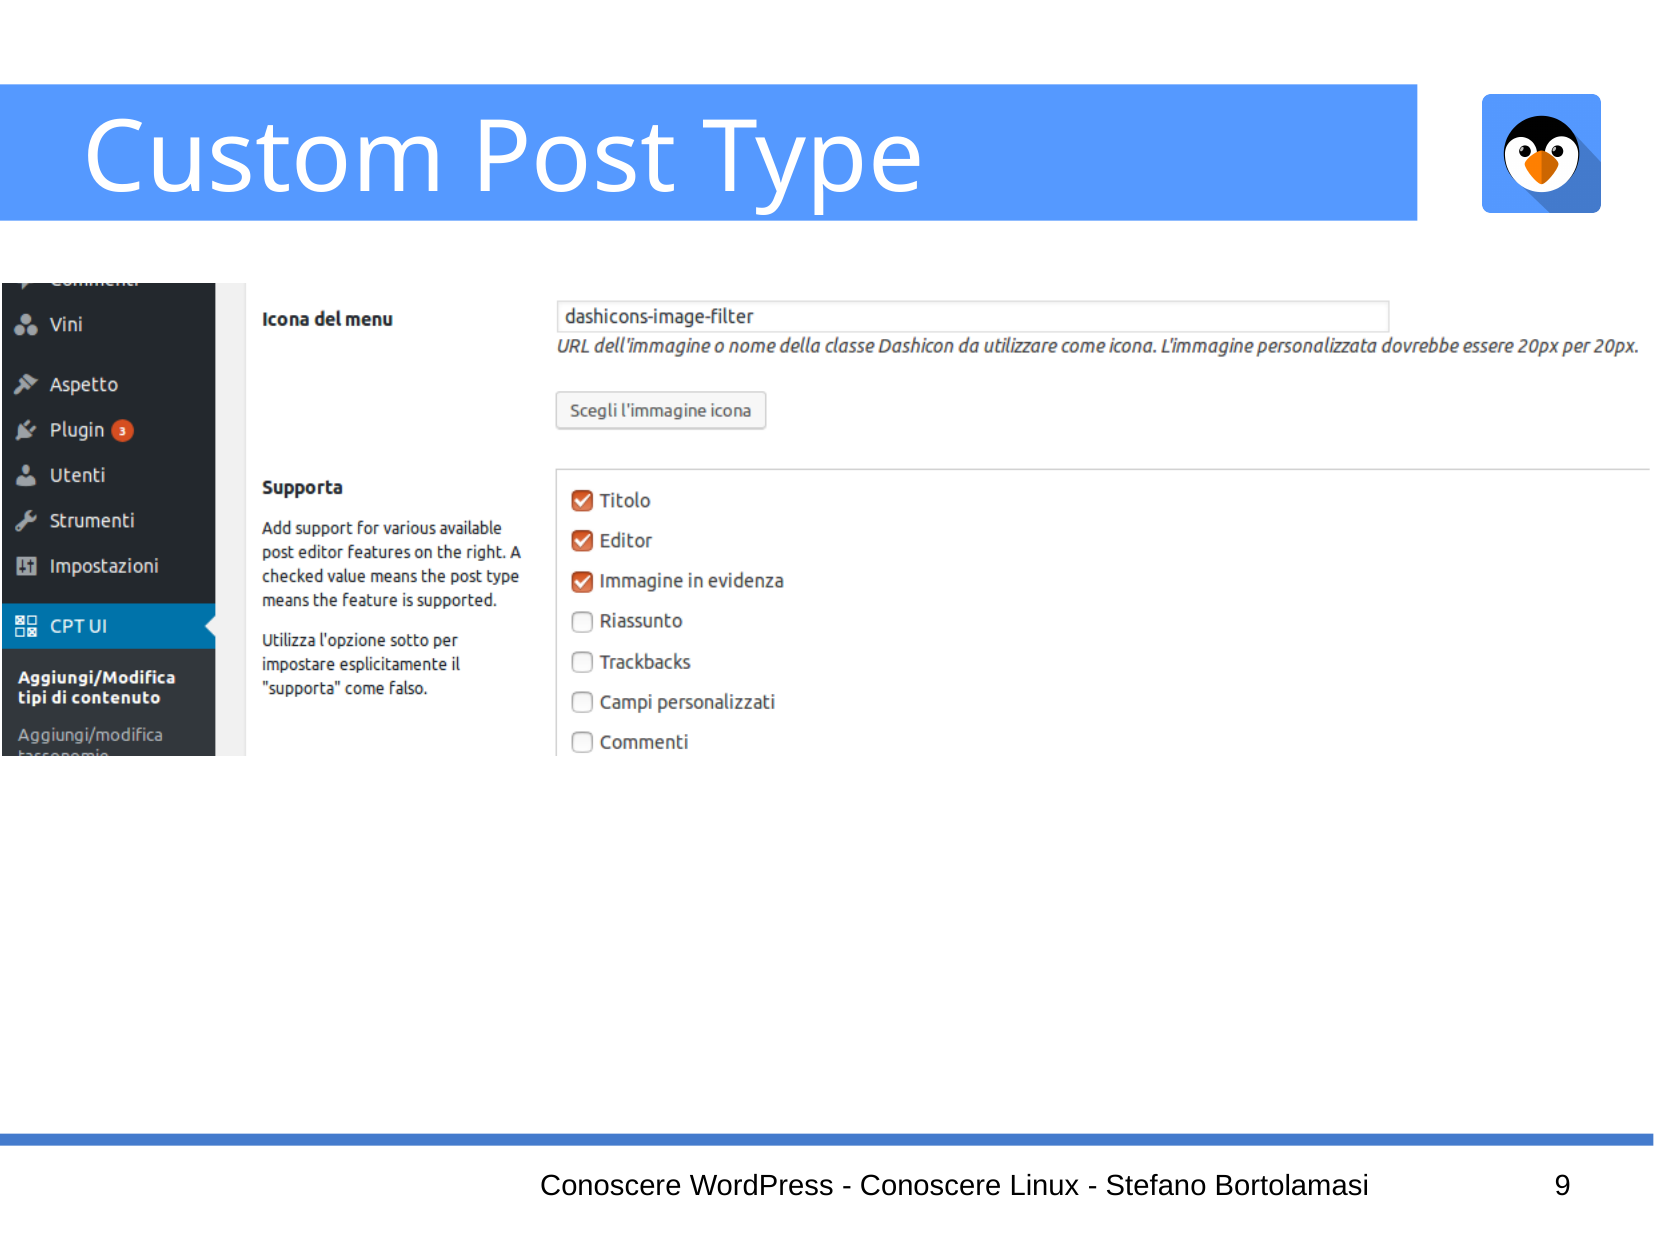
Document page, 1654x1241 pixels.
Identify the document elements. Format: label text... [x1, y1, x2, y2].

picture [0, 283, 1650, 756]
title Custom Post Type [0, 91, 1418, 214]
picture [1482, 94, 1601, 213]
